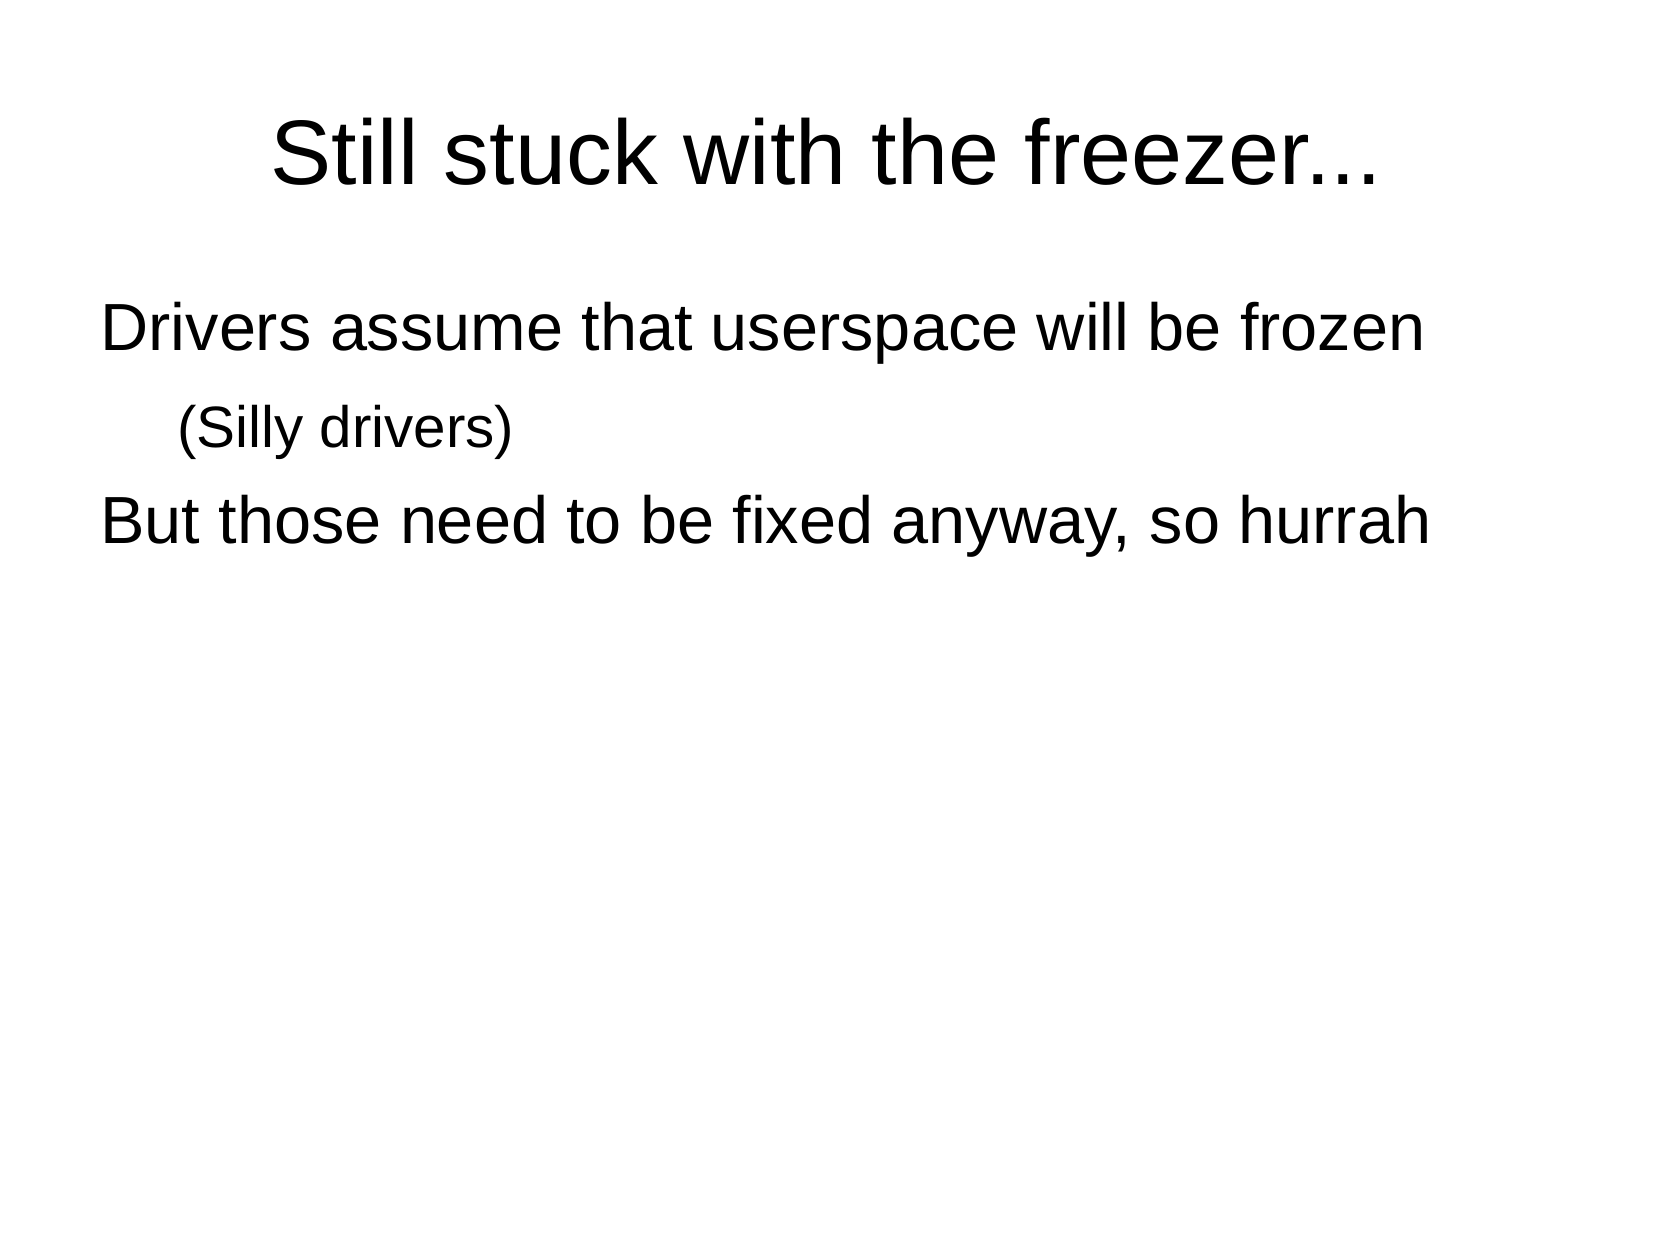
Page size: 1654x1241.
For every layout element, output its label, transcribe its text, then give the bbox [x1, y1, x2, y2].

list Drivers assume that userspace will be frozen (Silly drivers) But those need to be fixed anyway, so hurrah [82, 290, 1571, 1094]
title Still stuck with the freezer... [82, 56, 1571, 250]
